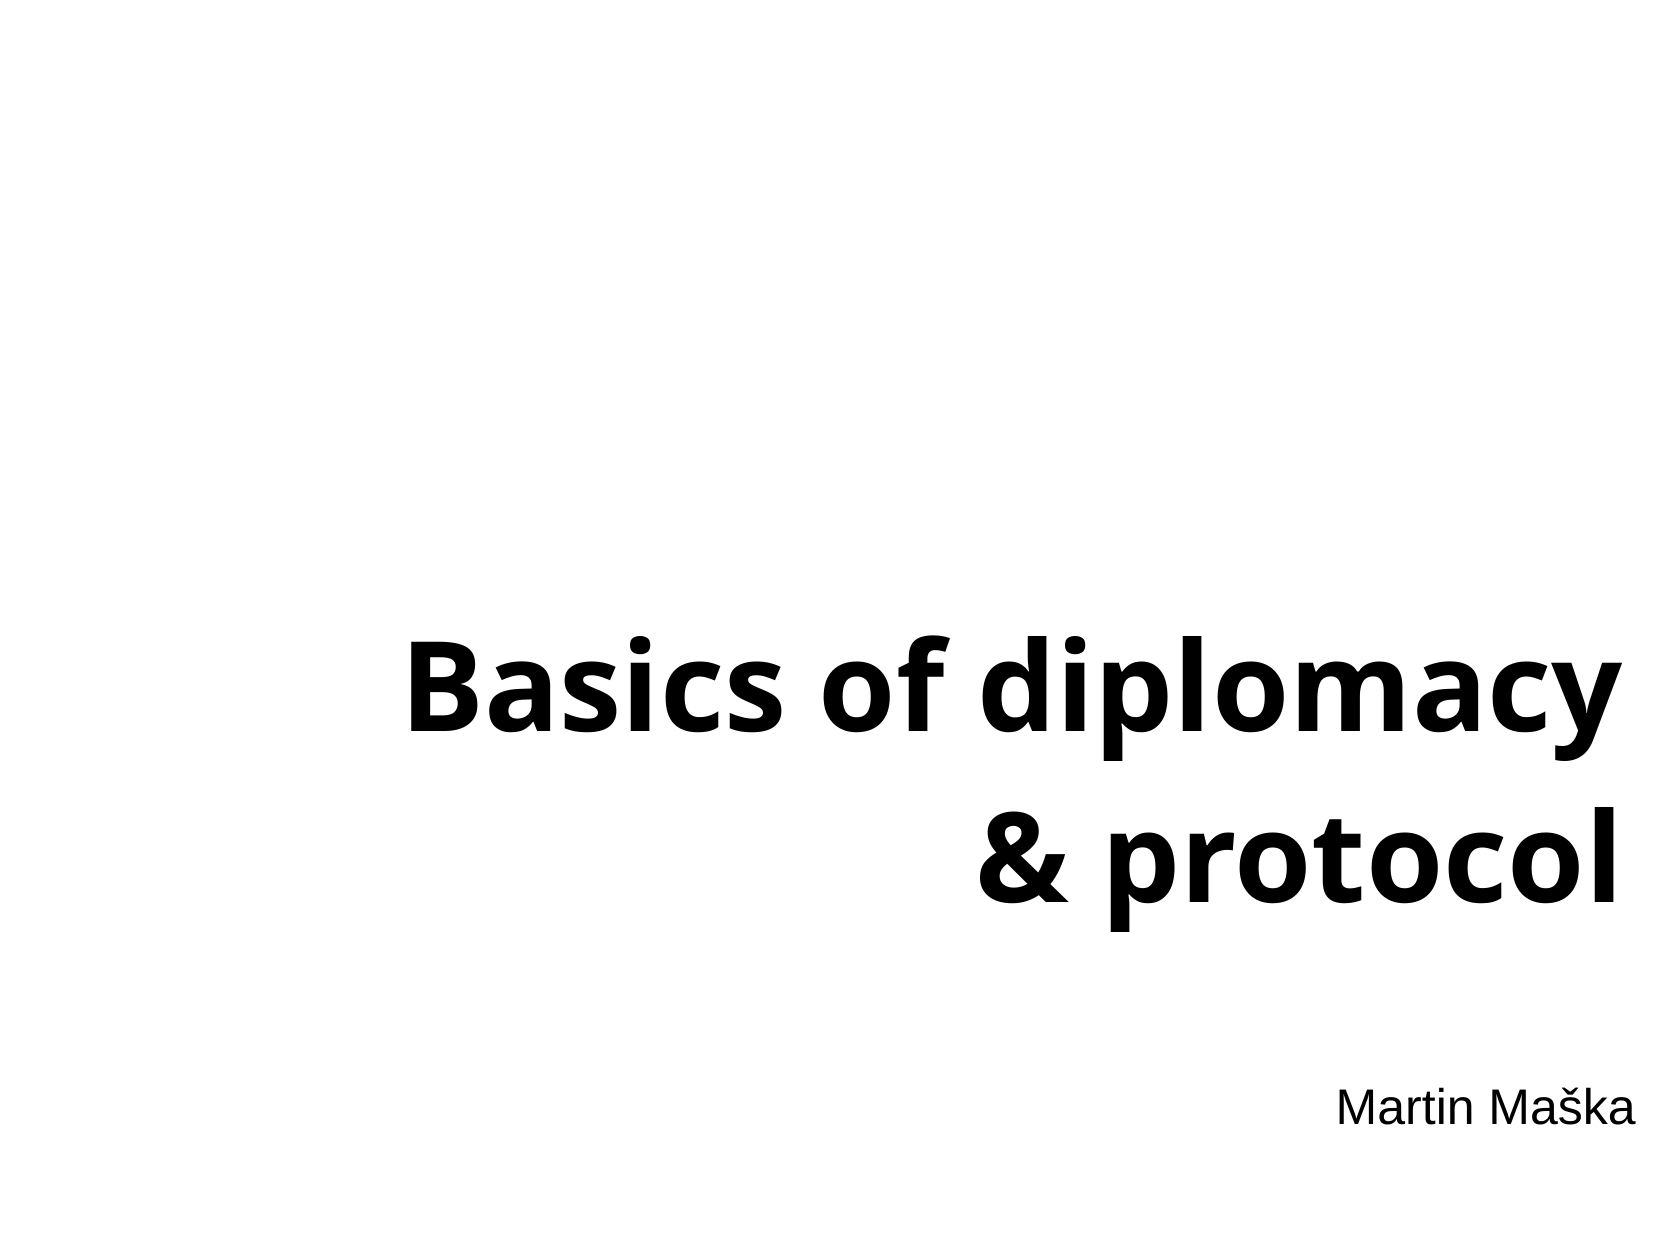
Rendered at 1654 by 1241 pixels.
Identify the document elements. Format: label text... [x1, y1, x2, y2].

title Martin Maška [1062, 1003, 1636, 1211]
title Basics of diplomacy & protocol [135, 597, 1625, 941]
